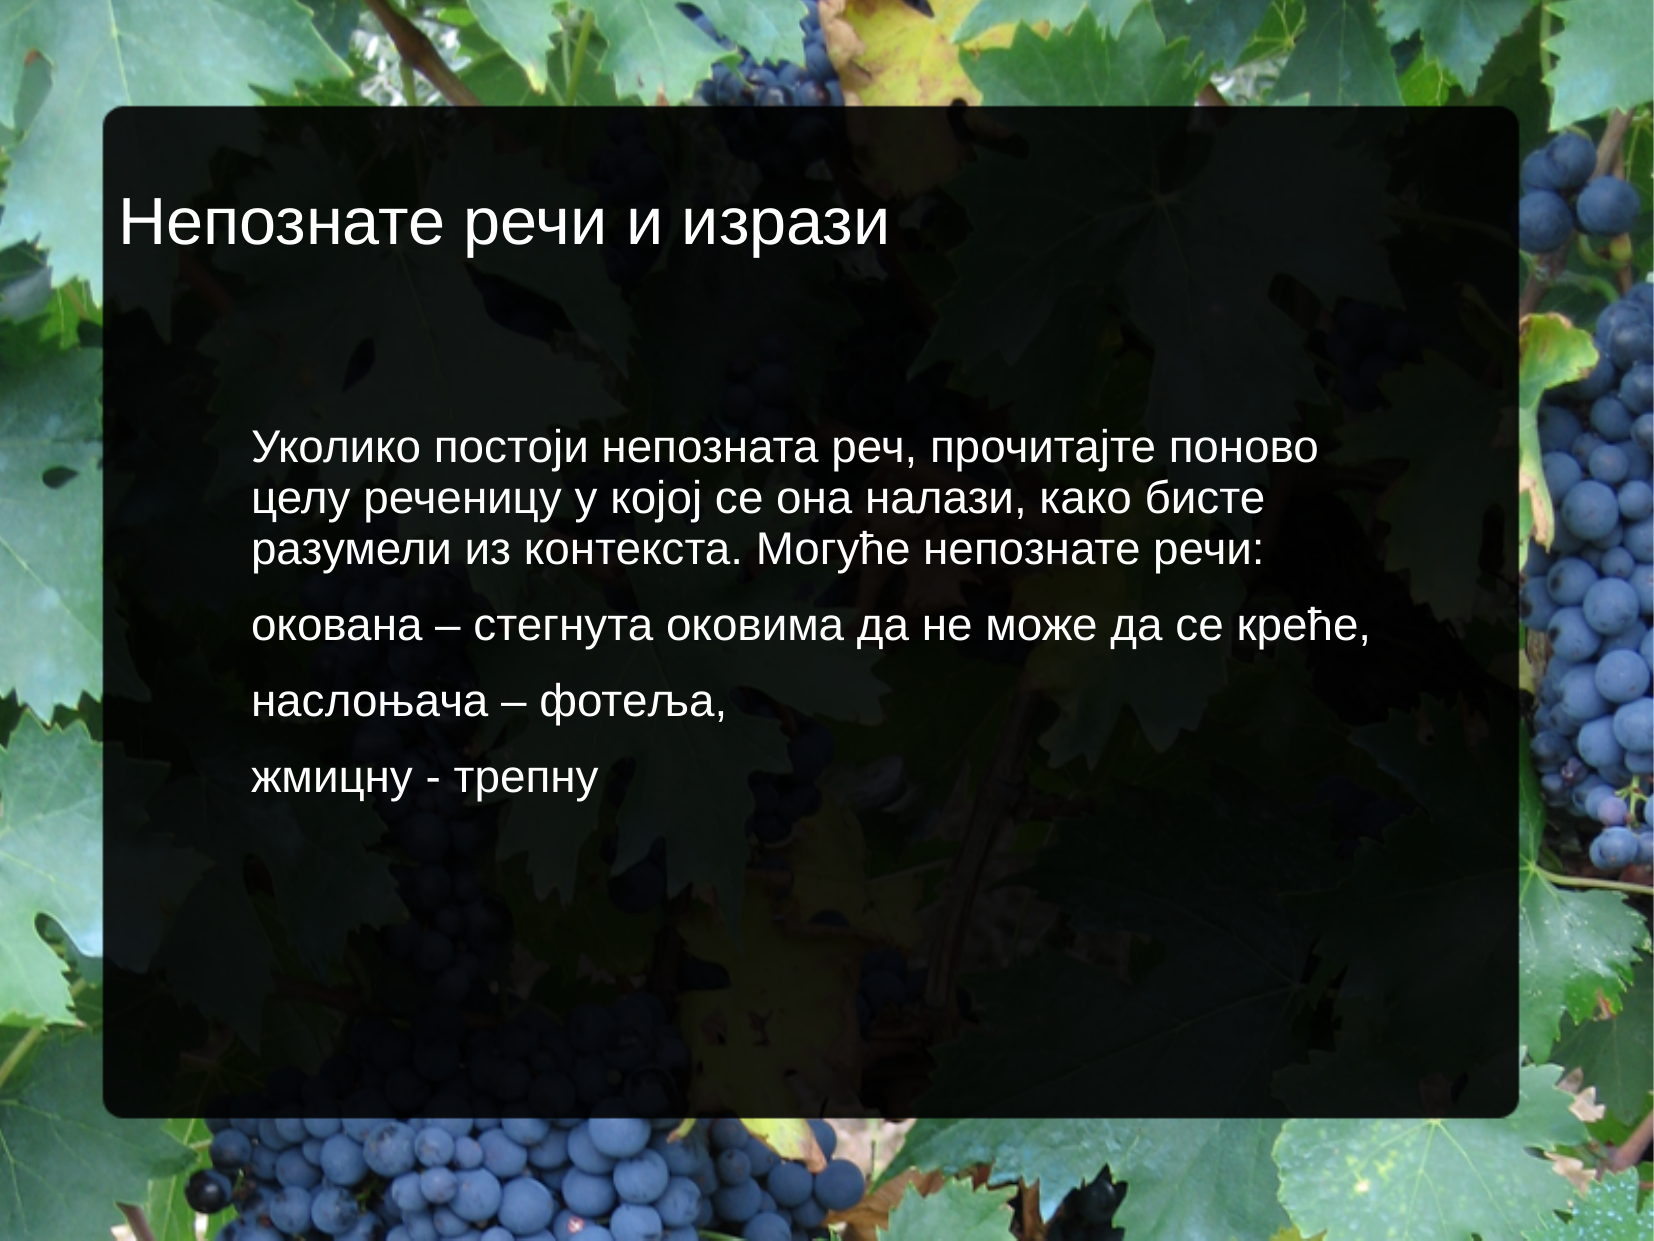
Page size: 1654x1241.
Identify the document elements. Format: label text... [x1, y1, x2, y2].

text_box Уколико постоји непозната реч, прочитајте поново целу реченицу у којој се она налази, како бисте разумели из контекста. Могуће непознате речи: окована – стегнута оковима да не може да се креће, наслоњача – фотеља, жмицну - трепну [236, 413, 1418, 885]
picture [0, 0, 1654, 1241]
title Непознате речи и изрази [118, 117, 1506, 325]
